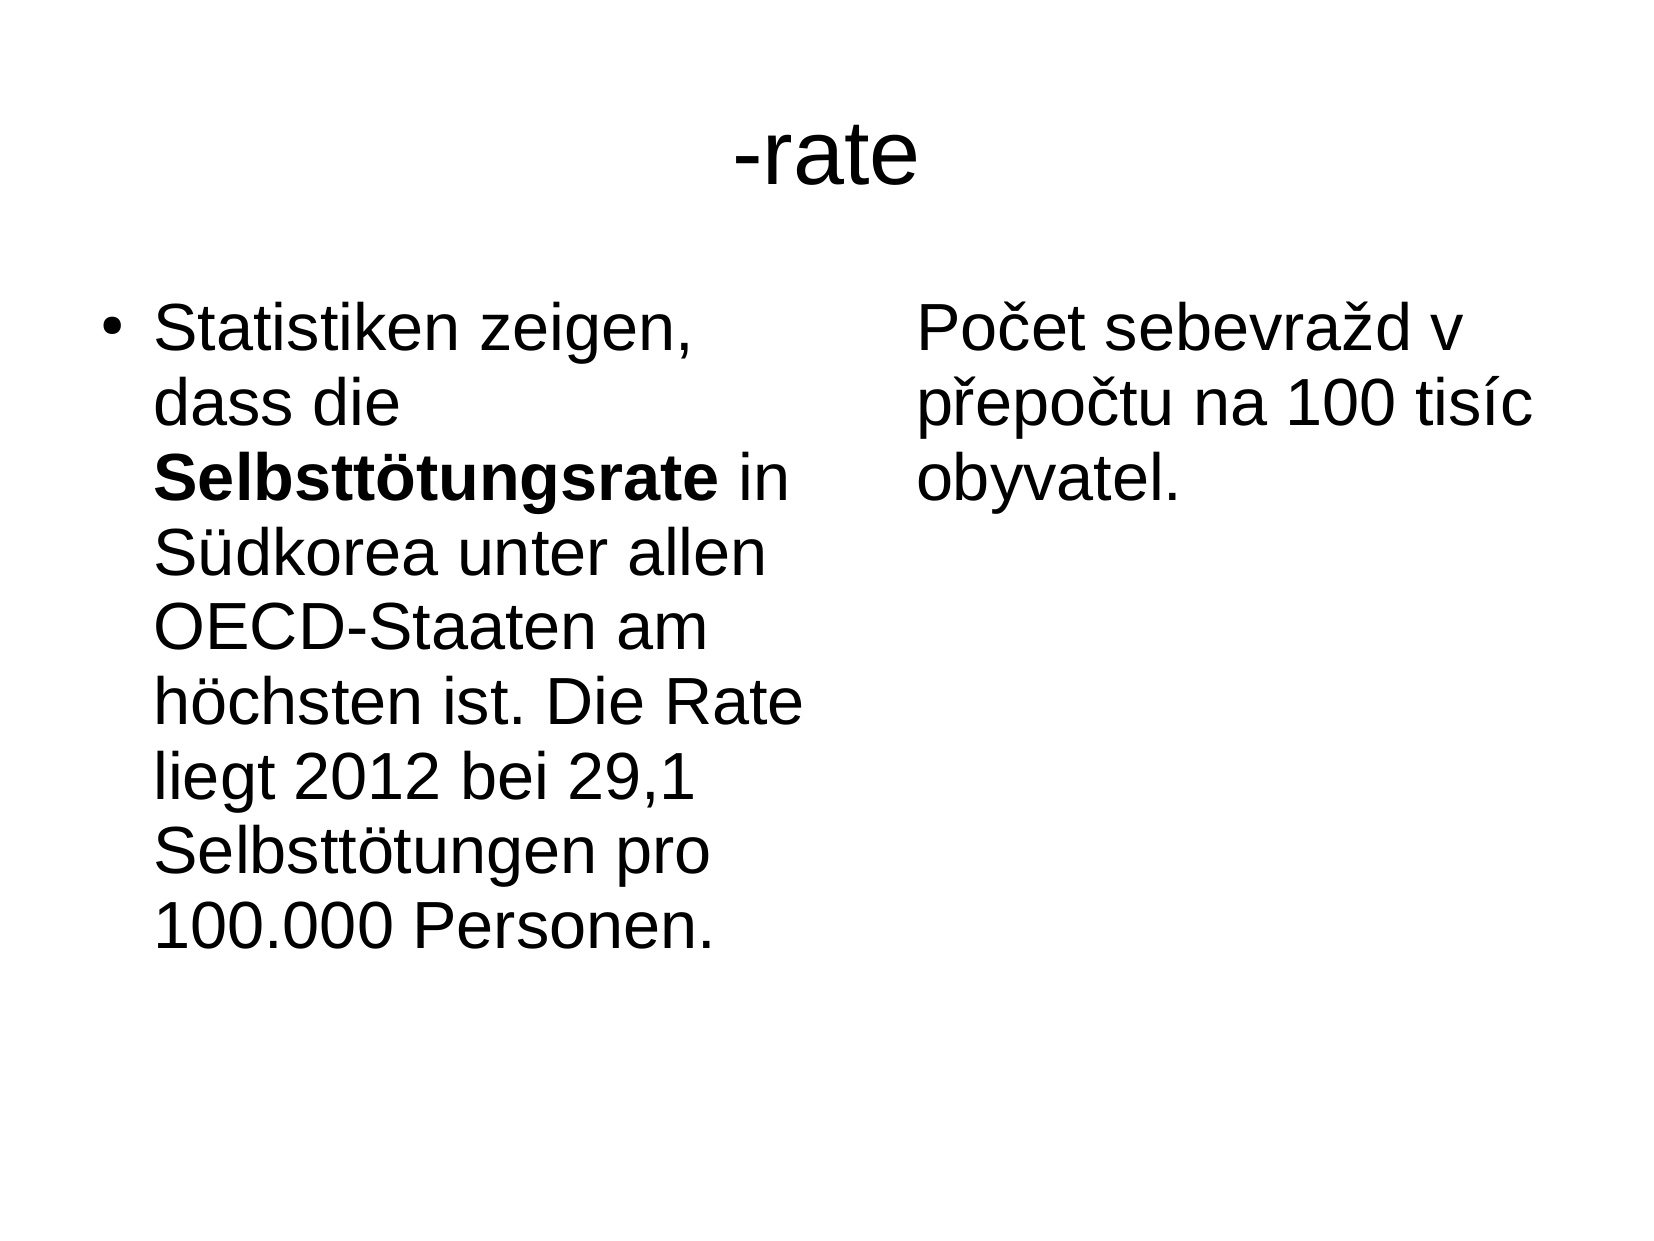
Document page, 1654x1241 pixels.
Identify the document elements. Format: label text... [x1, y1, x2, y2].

title -rate [82, 49, 1571, 257]
list Statistiken zeigen, dass die Selbsttötungsrate in Südkorea unter allen OECD-Staaten am höchsten ist. Die Rate liegt 2012 bei 29,1 Selbsttötungen pro 100.000 Personen. [82, 290, 809, 1010]
list Počet sebevražd v přepočtu na 100 tisíc obyvatel. [845, 290, 1572, 1010]
